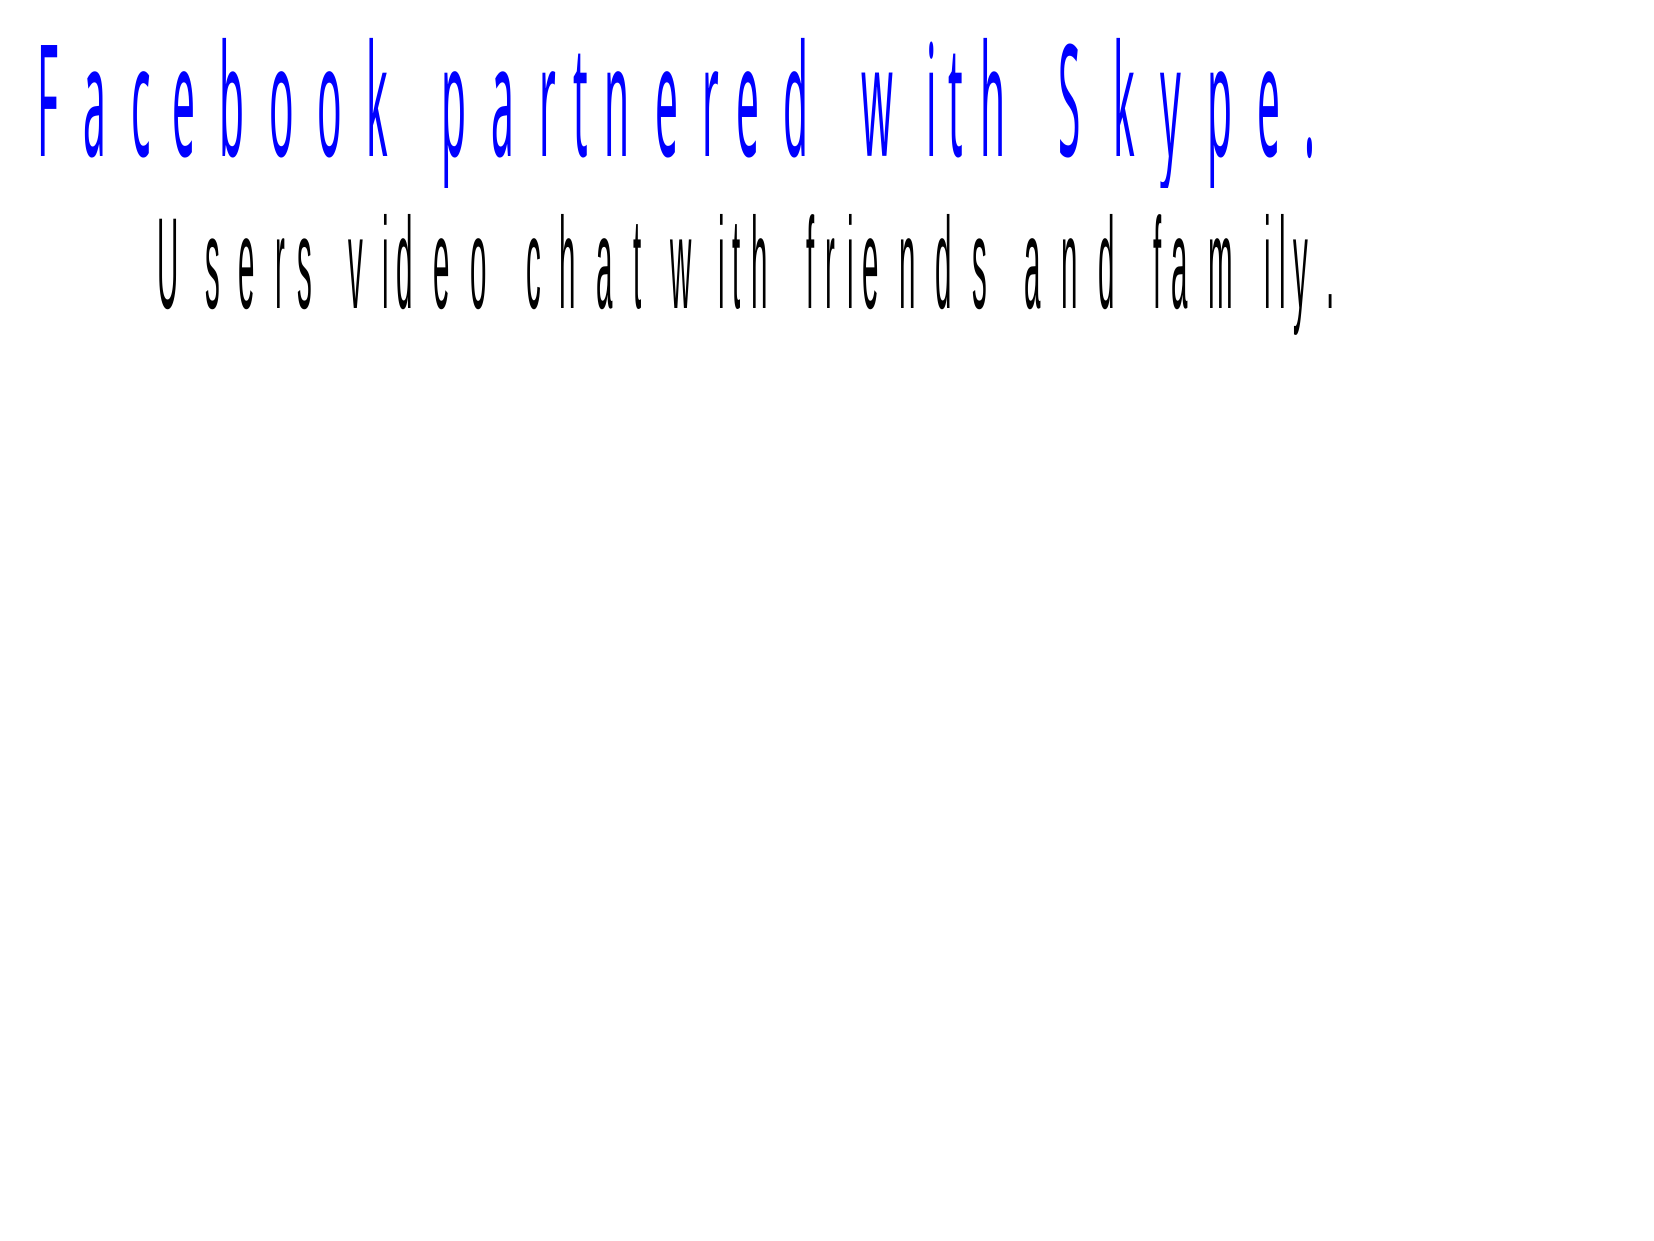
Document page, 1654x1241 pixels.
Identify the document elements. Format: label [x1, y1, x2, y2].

picture [37, 0, 1654, 338]
